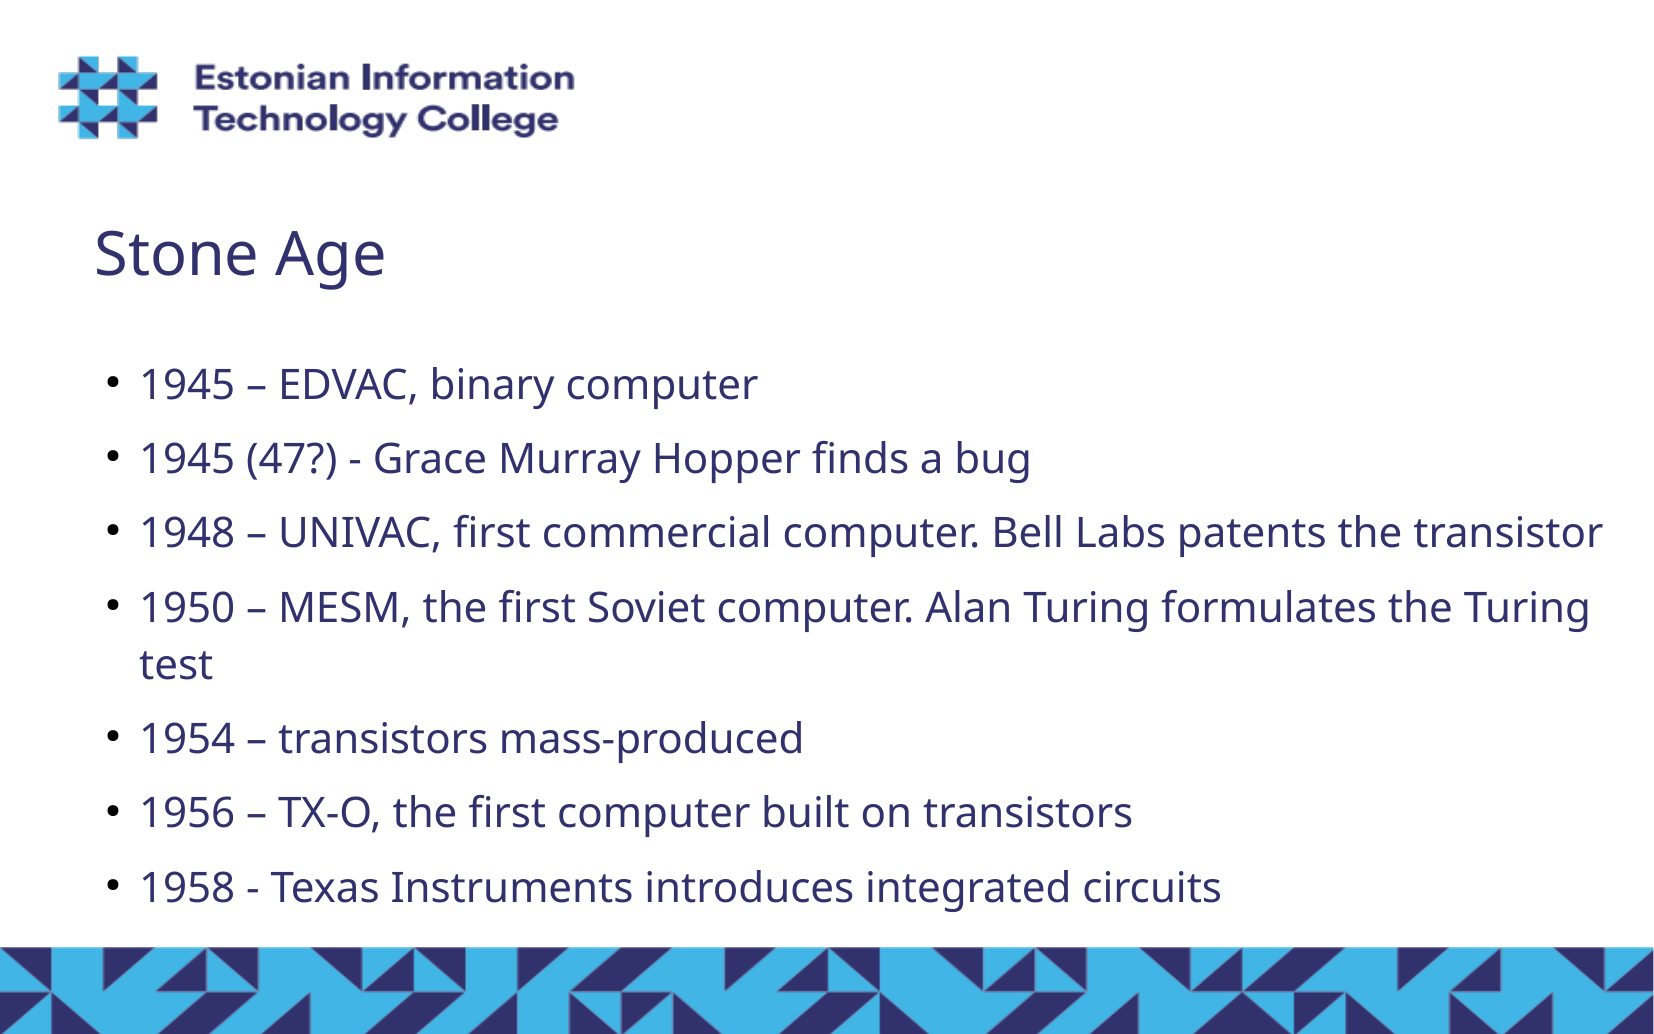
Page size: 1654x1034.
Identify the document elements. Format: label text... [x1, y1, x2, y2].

list 1945 – EDVAC, binary computer 1945 (47?) - Grace Murray Hopper finds a bug 1948 – UNIVAC, first commercial computer. Bell Labs patents the transistor 1950 – MESM, the first Soviet computer. Alan Turing formulates the Turing test 1954 – transistors mass-produced 1956 – TX-O, the first computer built on transistors 1958 - Texas Instruments introduces integrated circuits [94, 354, 1607, 922]
title Stone Age [94, 165, 1231, 338]
